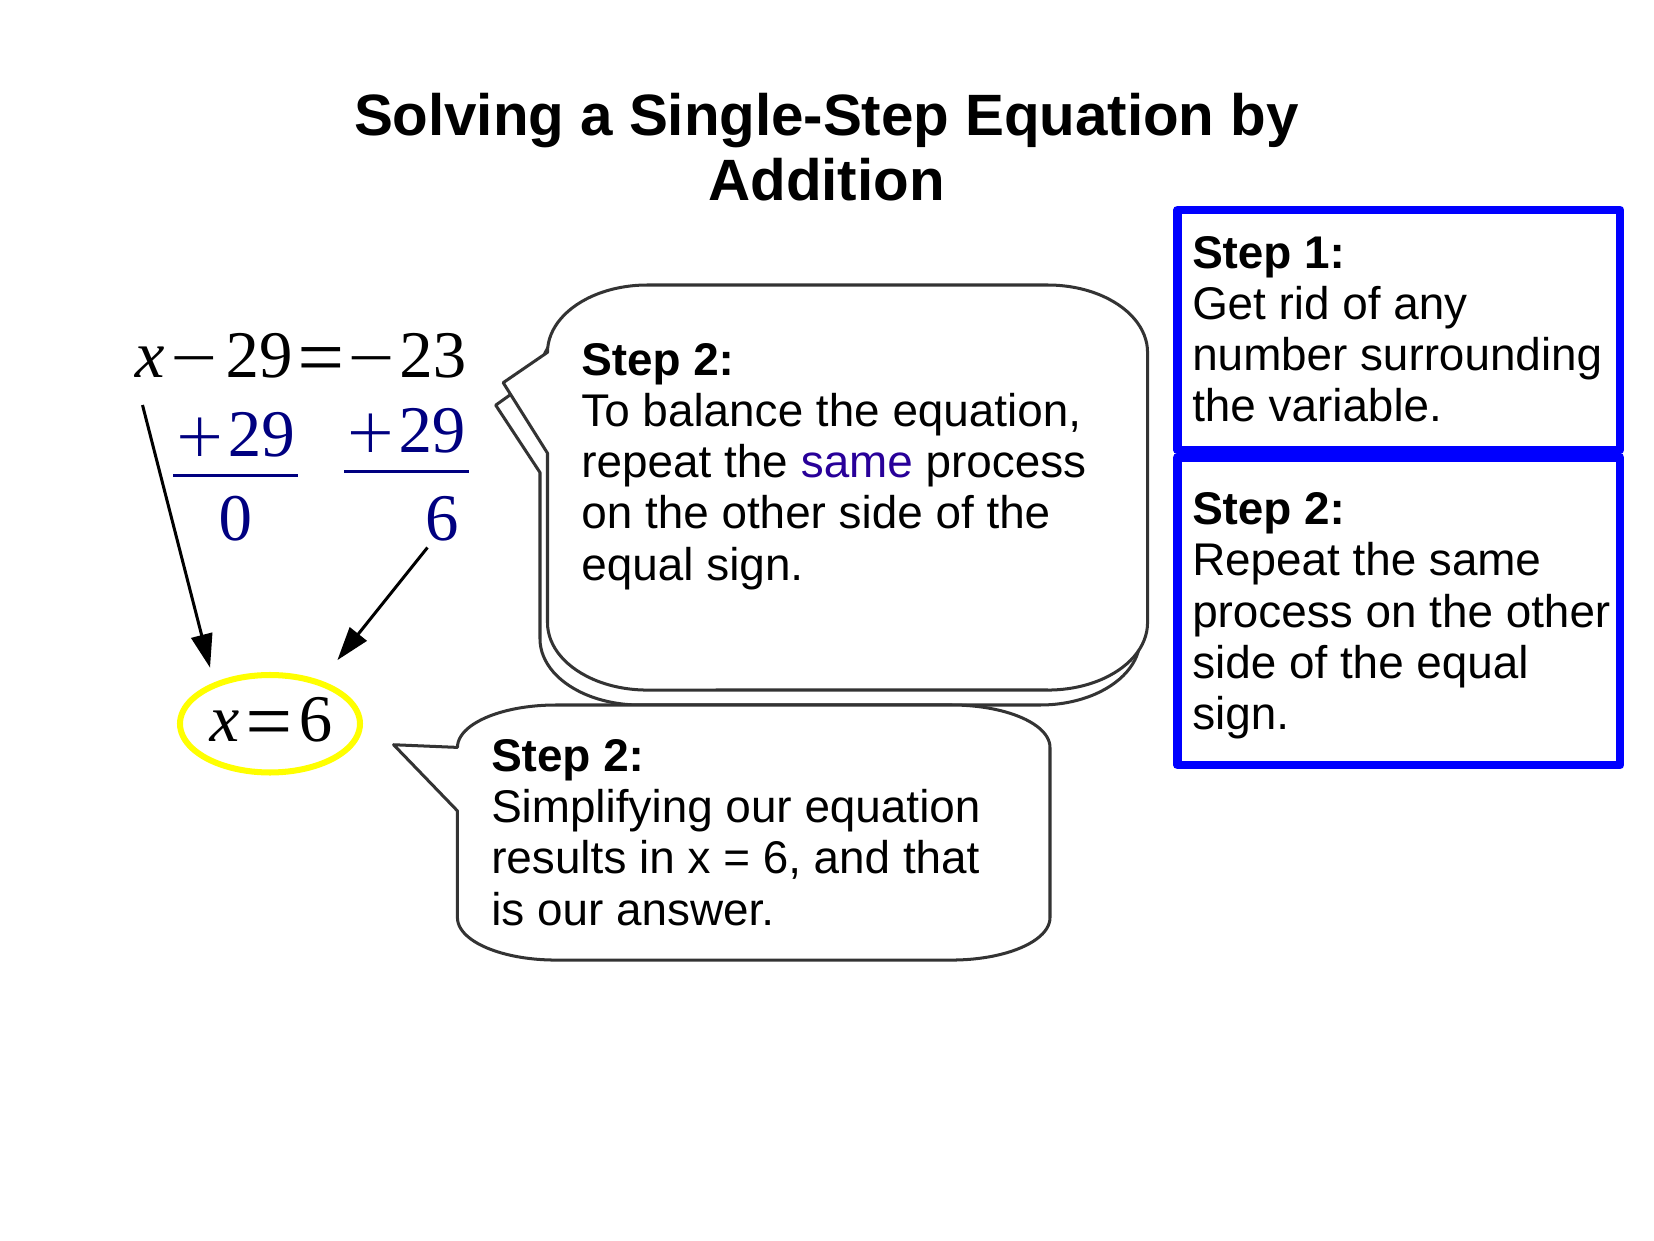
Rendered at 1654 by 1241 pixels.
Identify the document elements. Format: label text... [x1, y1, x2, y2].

chart [163, 397, 308, 556]
text_box Solving a Single-Step Equation by Addition [335, 75, 1319, 223]
text_box Step 2: To balance the equation, repeat the same process on the other side of the equal sign. [503, 285, 1148, 691]
chart [122, 318, 479, 556]
text_box Step 1: To solve for x, we need to get x by itself. Thus, we need to get rid of -29. To do so, we must add 29 to -29. [495, 394, 1139, 706]
chart [196, 682, 212, 691]
text_box Step 1: Get rid of any number surrounding the variable. Step 2: Repeat the same process on the other side of the equal sign. [1177, 219, 1636, 789]
text_box Step 1: Get rid of any number surrounding the variable. Step 2: Repeat the same process on the other side of the equal sign. [1182, 462, 1616, 761]
text_box Step 2: Simplifying our equation results in x = 6, and that is our answer. [393, 705, 1051, 961]
text_box Step 1: Get rid of any number surrounding the variable. Step 2: Repeat the same process on the other side of the equal sign. [1182, 219, 1616, 446]
chart [196, 682, 338, 757]
chart [328, 682, 338, 687]
